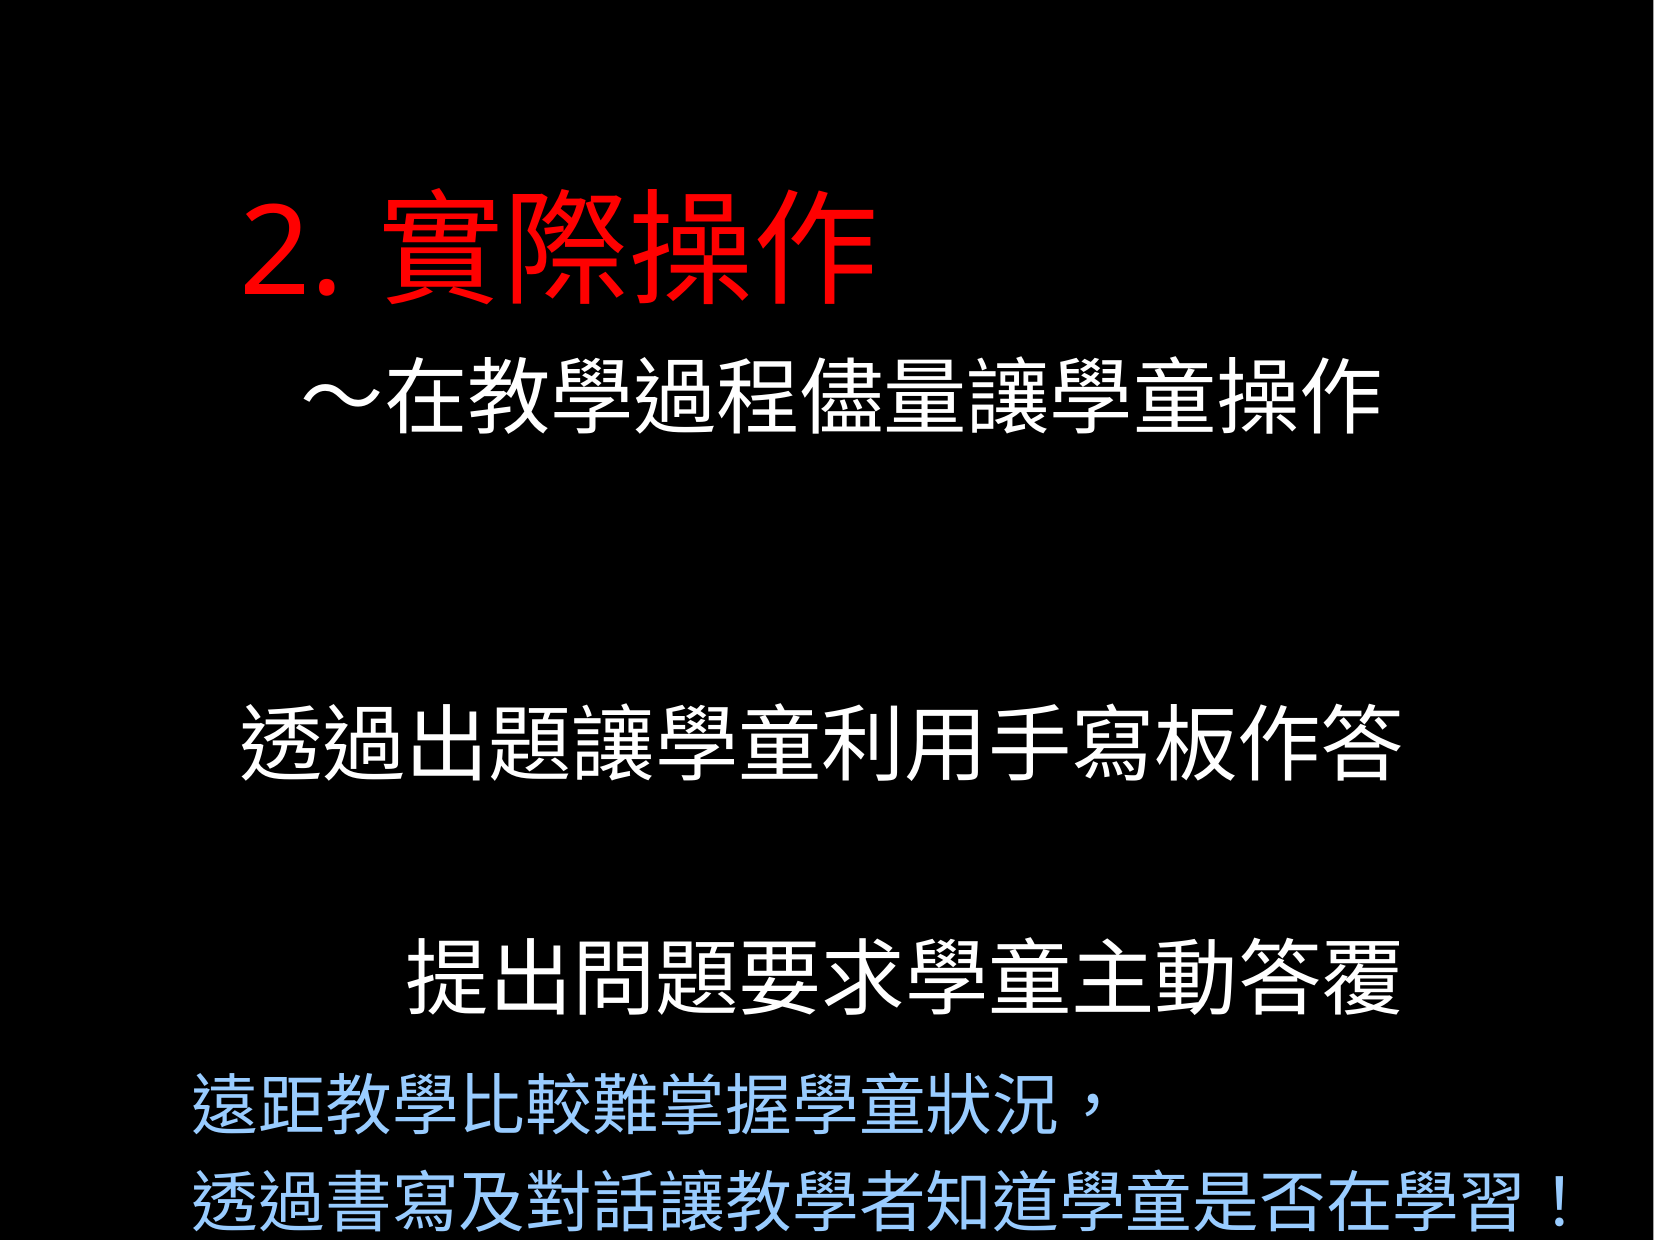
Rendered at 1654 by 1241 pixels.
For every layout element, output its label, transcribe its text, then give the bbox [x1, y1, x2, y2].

text_box 2.實際操作 ～在教學過程儘量讓學童操作 透過出題讓學童利用手寫板作答 提出問題要求學童主動答覆 [224, 141, 1512, 782]
text_box 遠距教學比較難掌握學童狀況， 透過書寫及對話讓教學者知道學童是否在學習！ [177, 1044, 1609, 1193]
